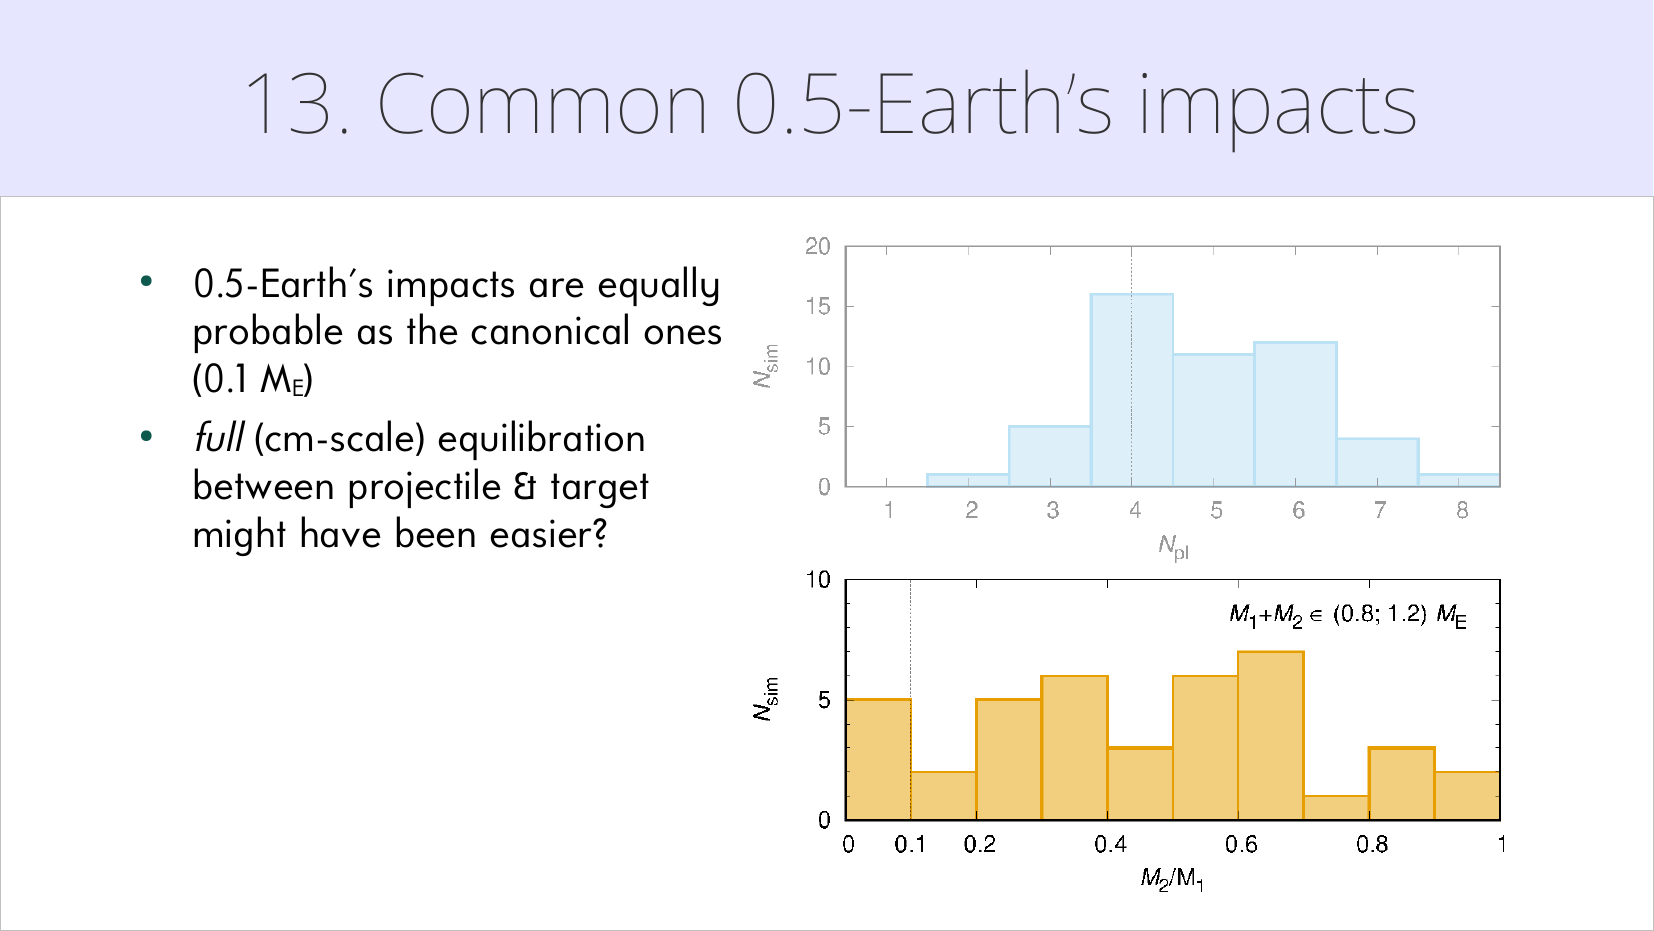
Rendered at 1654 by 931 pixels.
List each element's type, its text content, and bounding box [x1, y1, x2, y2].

list 0.5-Earth's impacts are equally probable as the canonical ones (0.1 ME) full (cm-scale) equilibration between projectile & target might have been easier? [121, 258, 753, 798]
title 13. Common 0.5-Earth’s impacts [124, 23, 1537, 179]
picture [753, 564, 1504, 892]
text_box [753, 203, 1650, 564]
